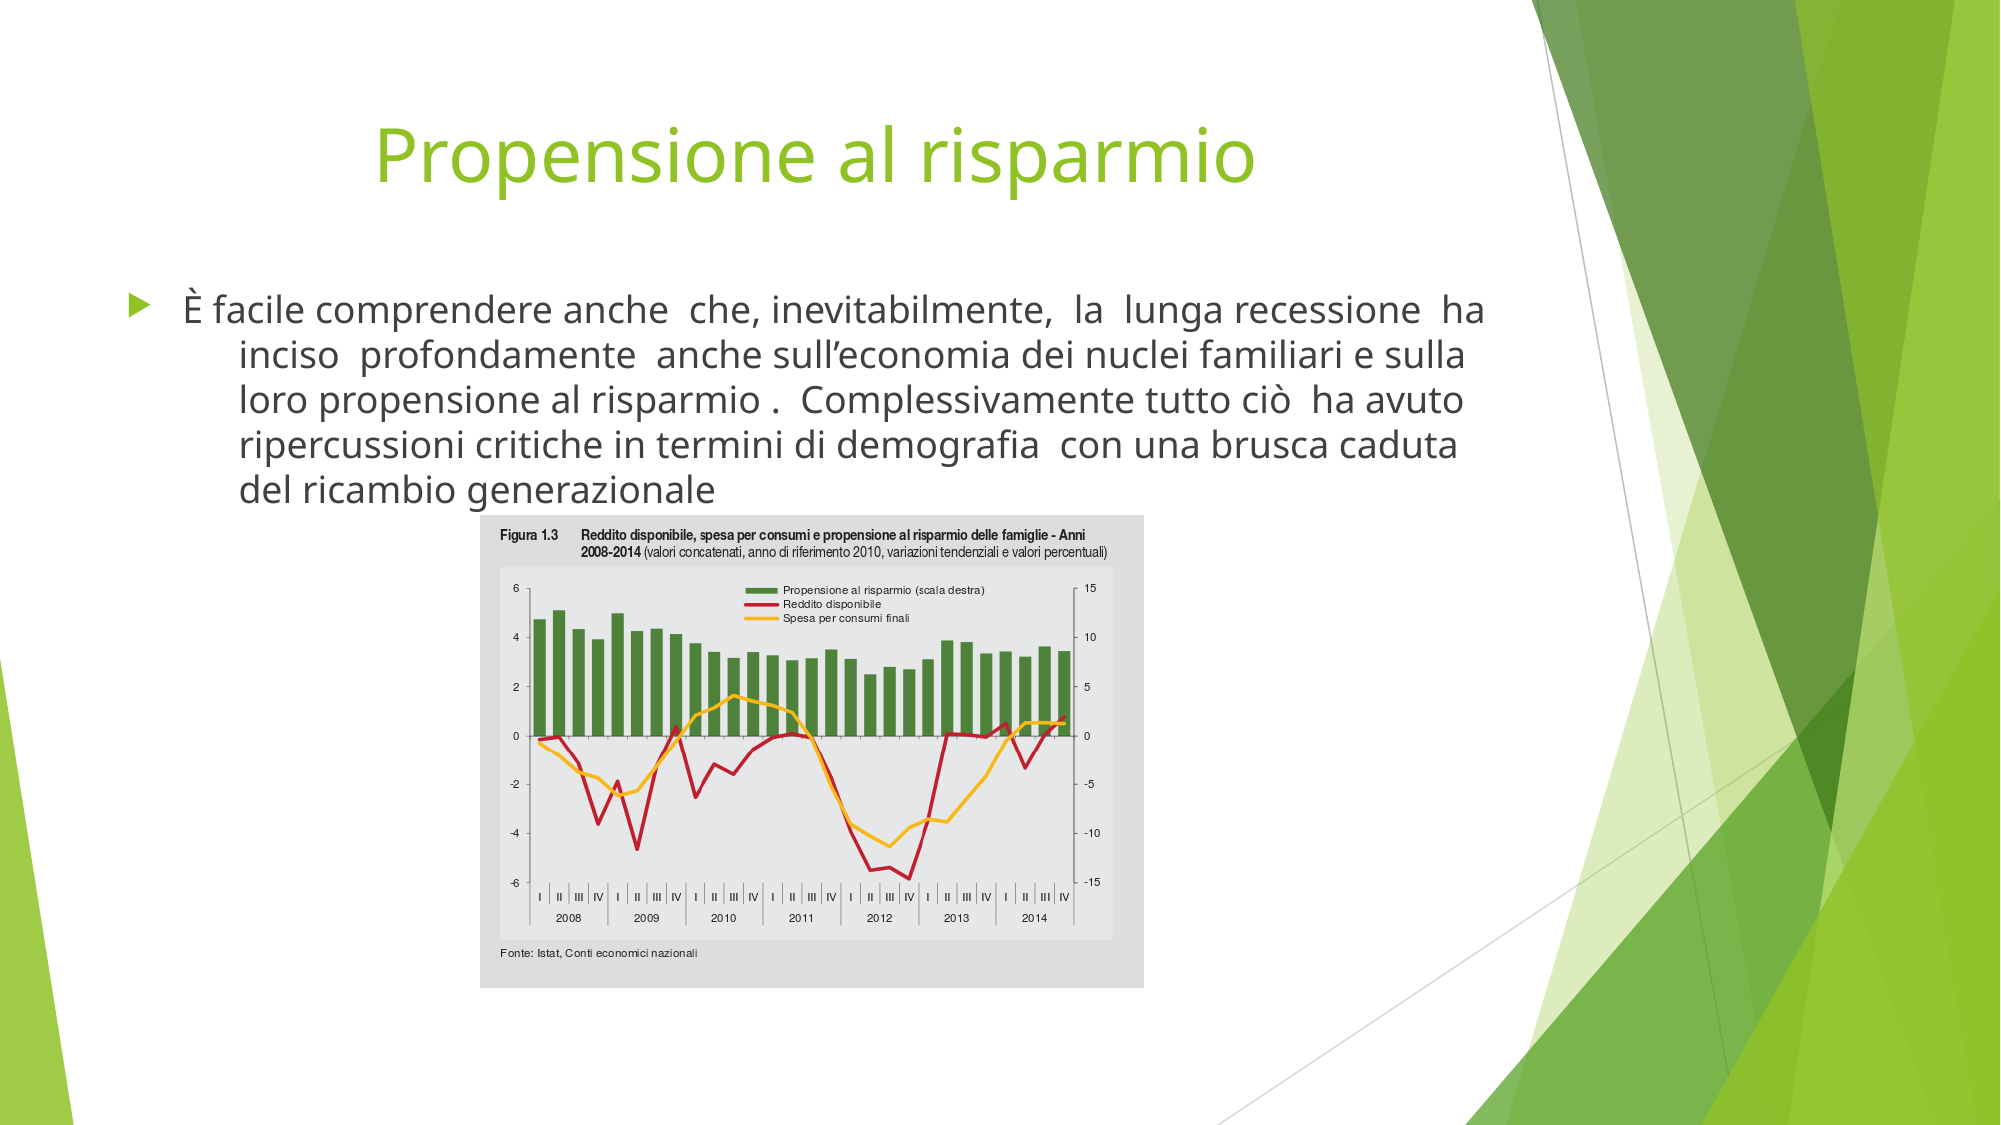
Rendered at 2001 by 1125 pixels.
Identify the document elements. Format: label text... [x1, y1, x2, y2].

picture [480, 515, 1144, 988]
title È facile comprendere anche che, inevitabilmente, la lunga recessione ha inciso profondamente anche sull’economia dei nuclei familiari e sulla loro propensione al risparmio . Complessivamente tutto ciò ha avuto ripercussioni critiche in termini di demografia con una brusca caduta del ricambio generazionale [111, 278, 1522, 1047]
title Propensione al risparmio [111, 99, 1522, 278]
